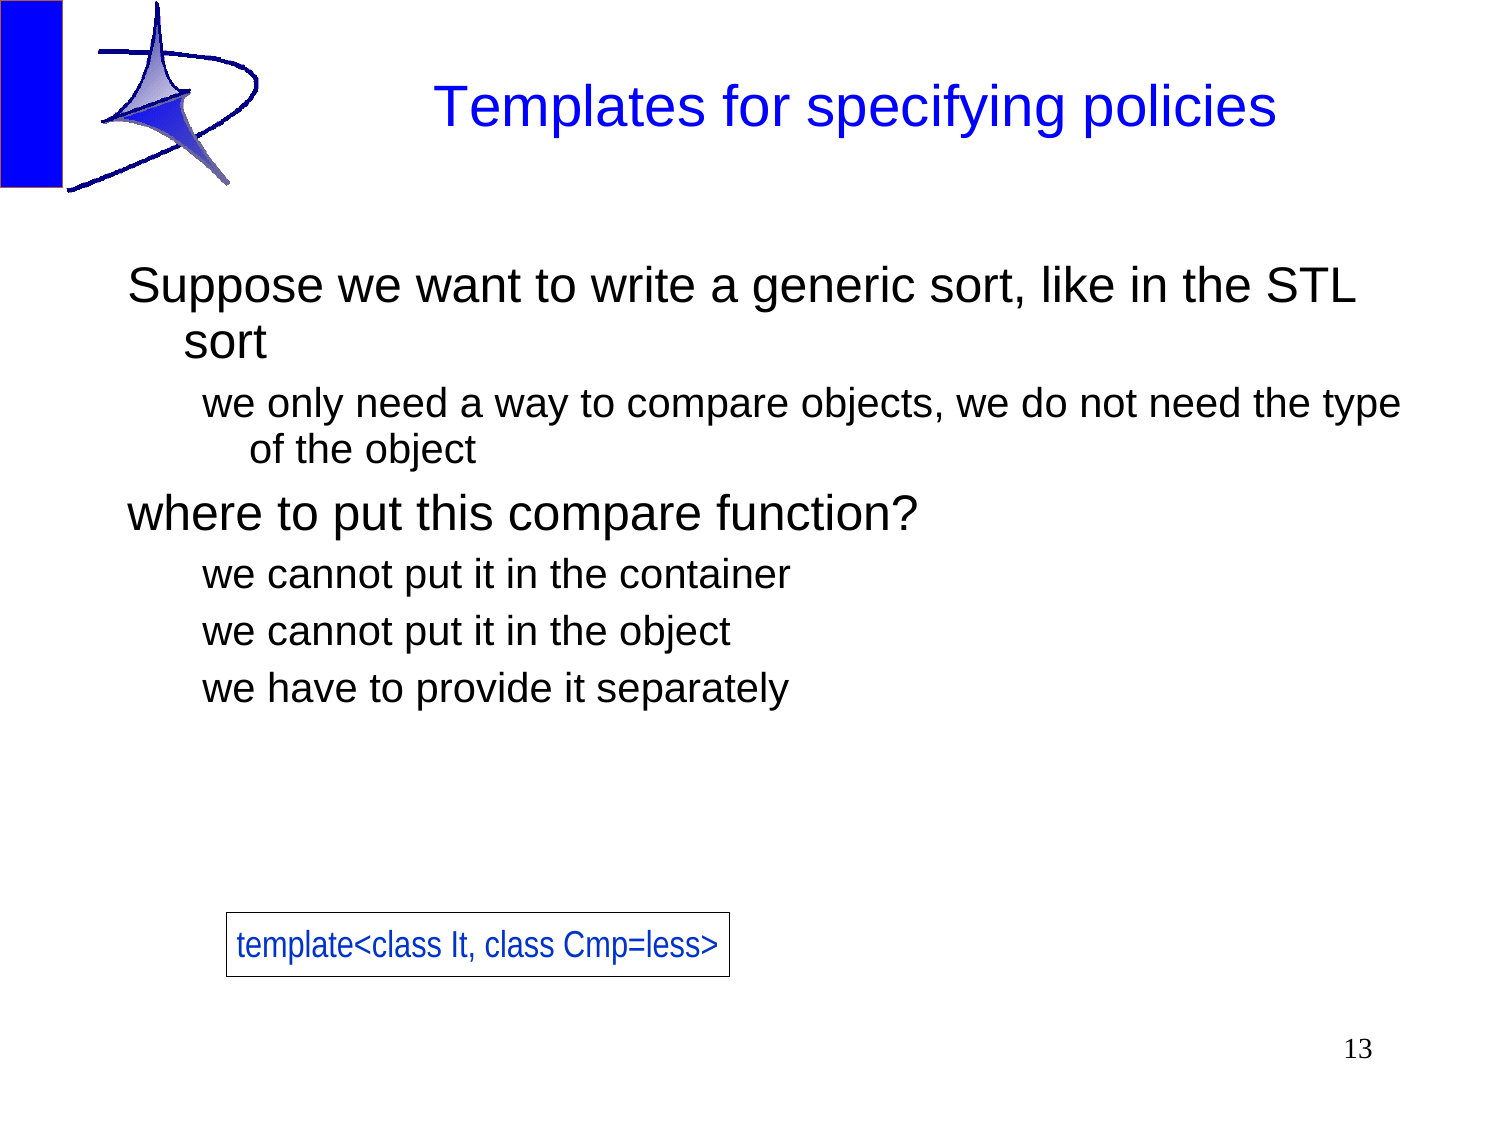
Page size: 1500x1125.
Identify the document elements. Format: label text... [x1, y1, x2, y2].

list Suppose we want to write a generic sort, like in the STL sort we only need a way to compare objects, we do not need the type of the object where to put this compare function? we cannot put it in the container we cannot put it in the object we have to provide it separately [112, 249, 1450, 917]
title Templates for specifying policies [262, 24, 1450, 188]
text_box template<class It, class Cmp=less> [226, 912, 730, 977]
picture [62, 0, 263, 197]
